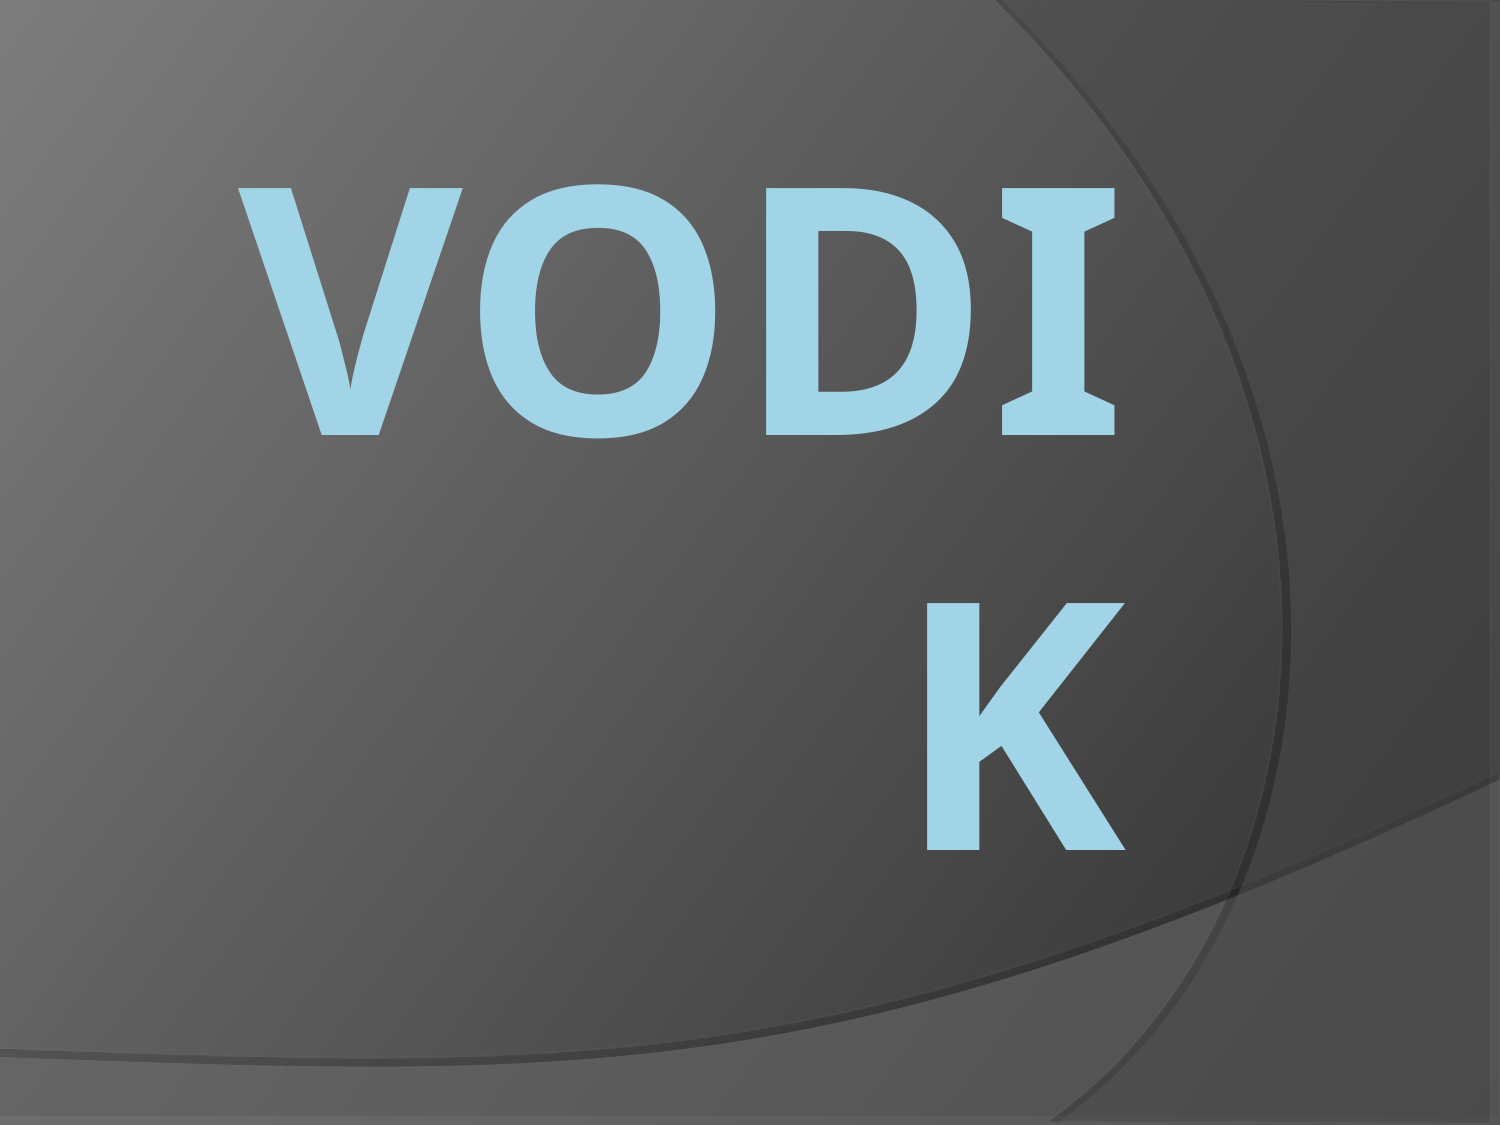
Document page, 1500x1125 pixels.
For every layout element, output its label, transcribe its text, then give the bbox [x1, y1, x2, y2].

title VODIK [70, 82, 1134, 460]
